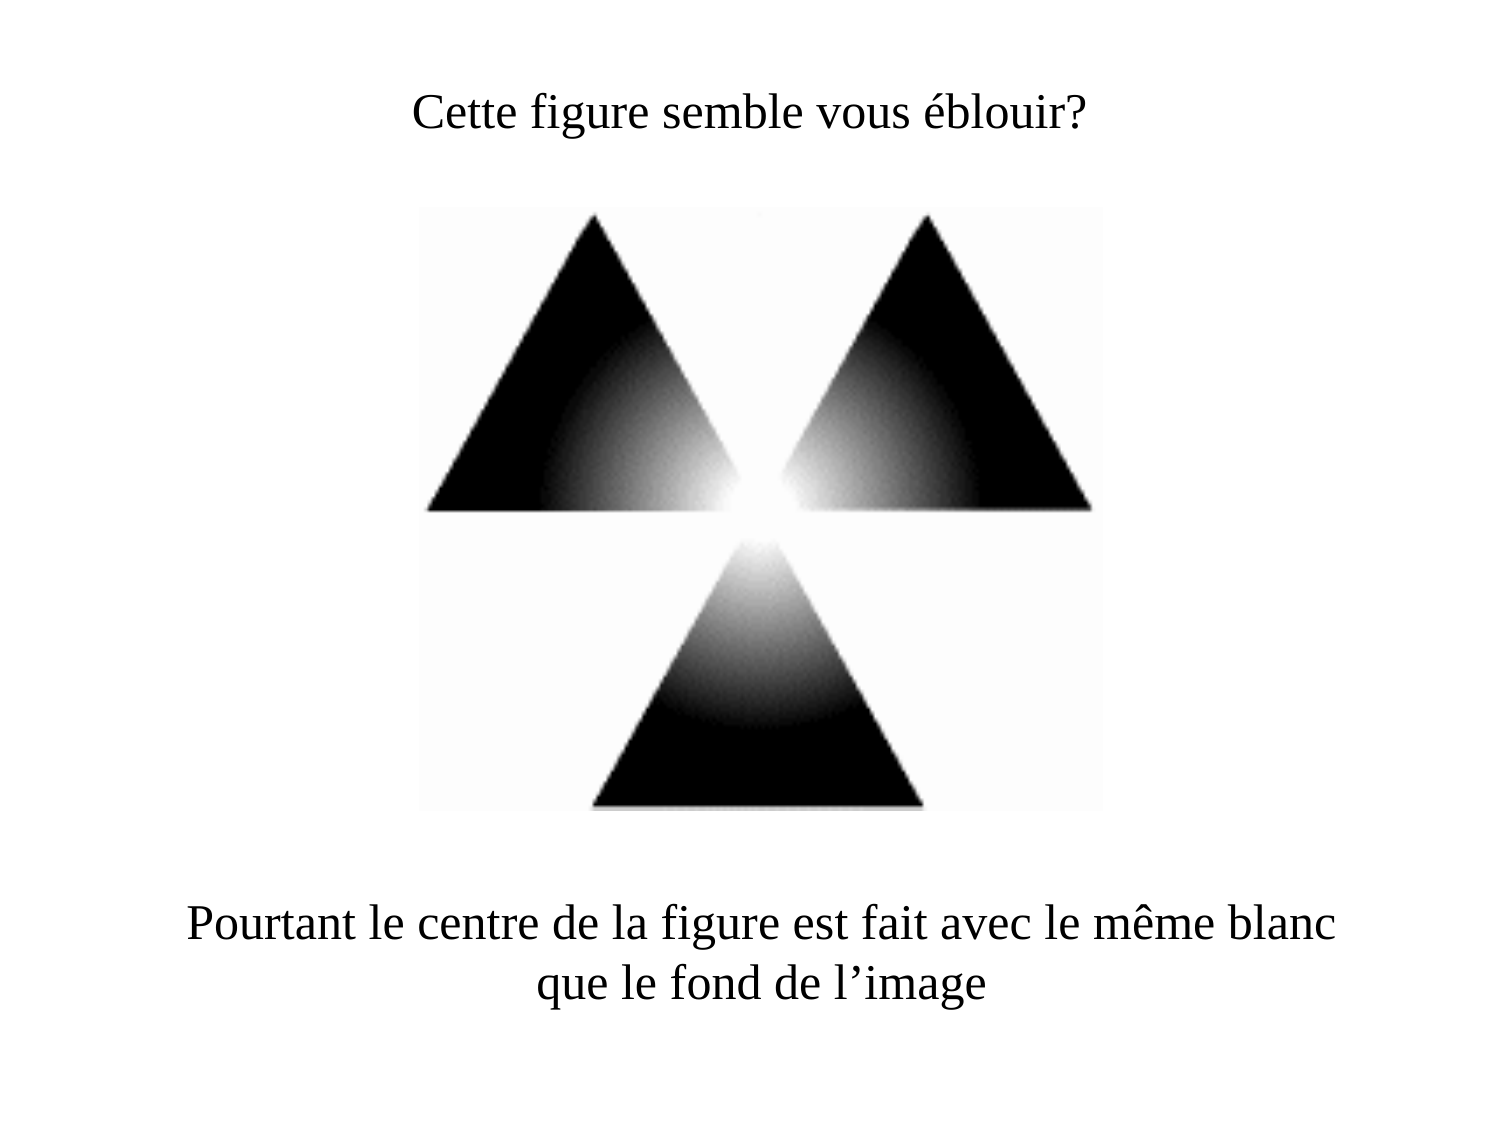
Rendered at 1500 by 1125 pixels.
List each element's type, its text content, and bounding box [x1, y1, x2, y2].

picture [419, 207, 1103, 811]
title Cette figure semble vous éblouir? [75, 45, 1426, 233]
text_box Pourtant le centre de la figure est fait avec le même blanc que le fond de l’image [159, 881, 1365, 1017]
